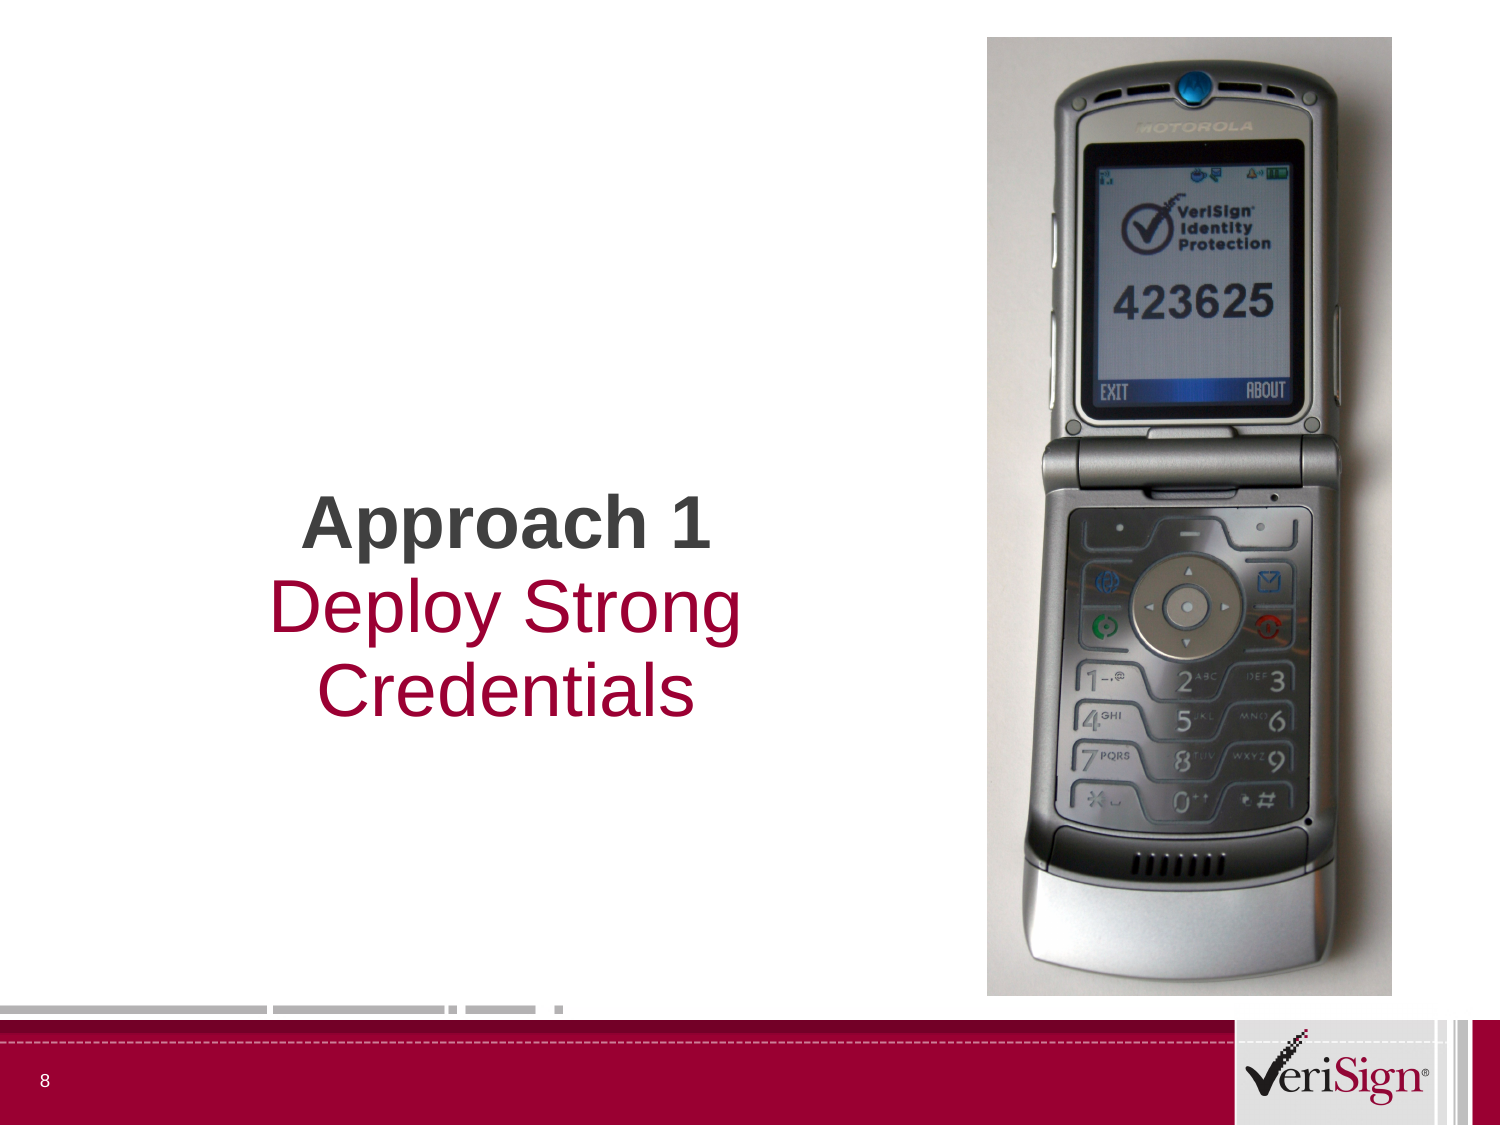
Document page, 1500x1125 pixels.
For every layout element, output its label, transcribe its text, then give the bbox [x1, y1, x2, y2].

title Approach 1 Deploy Strong Credentials [74, 387, 938, 826]
picture [987, 37, 1392, 996]
